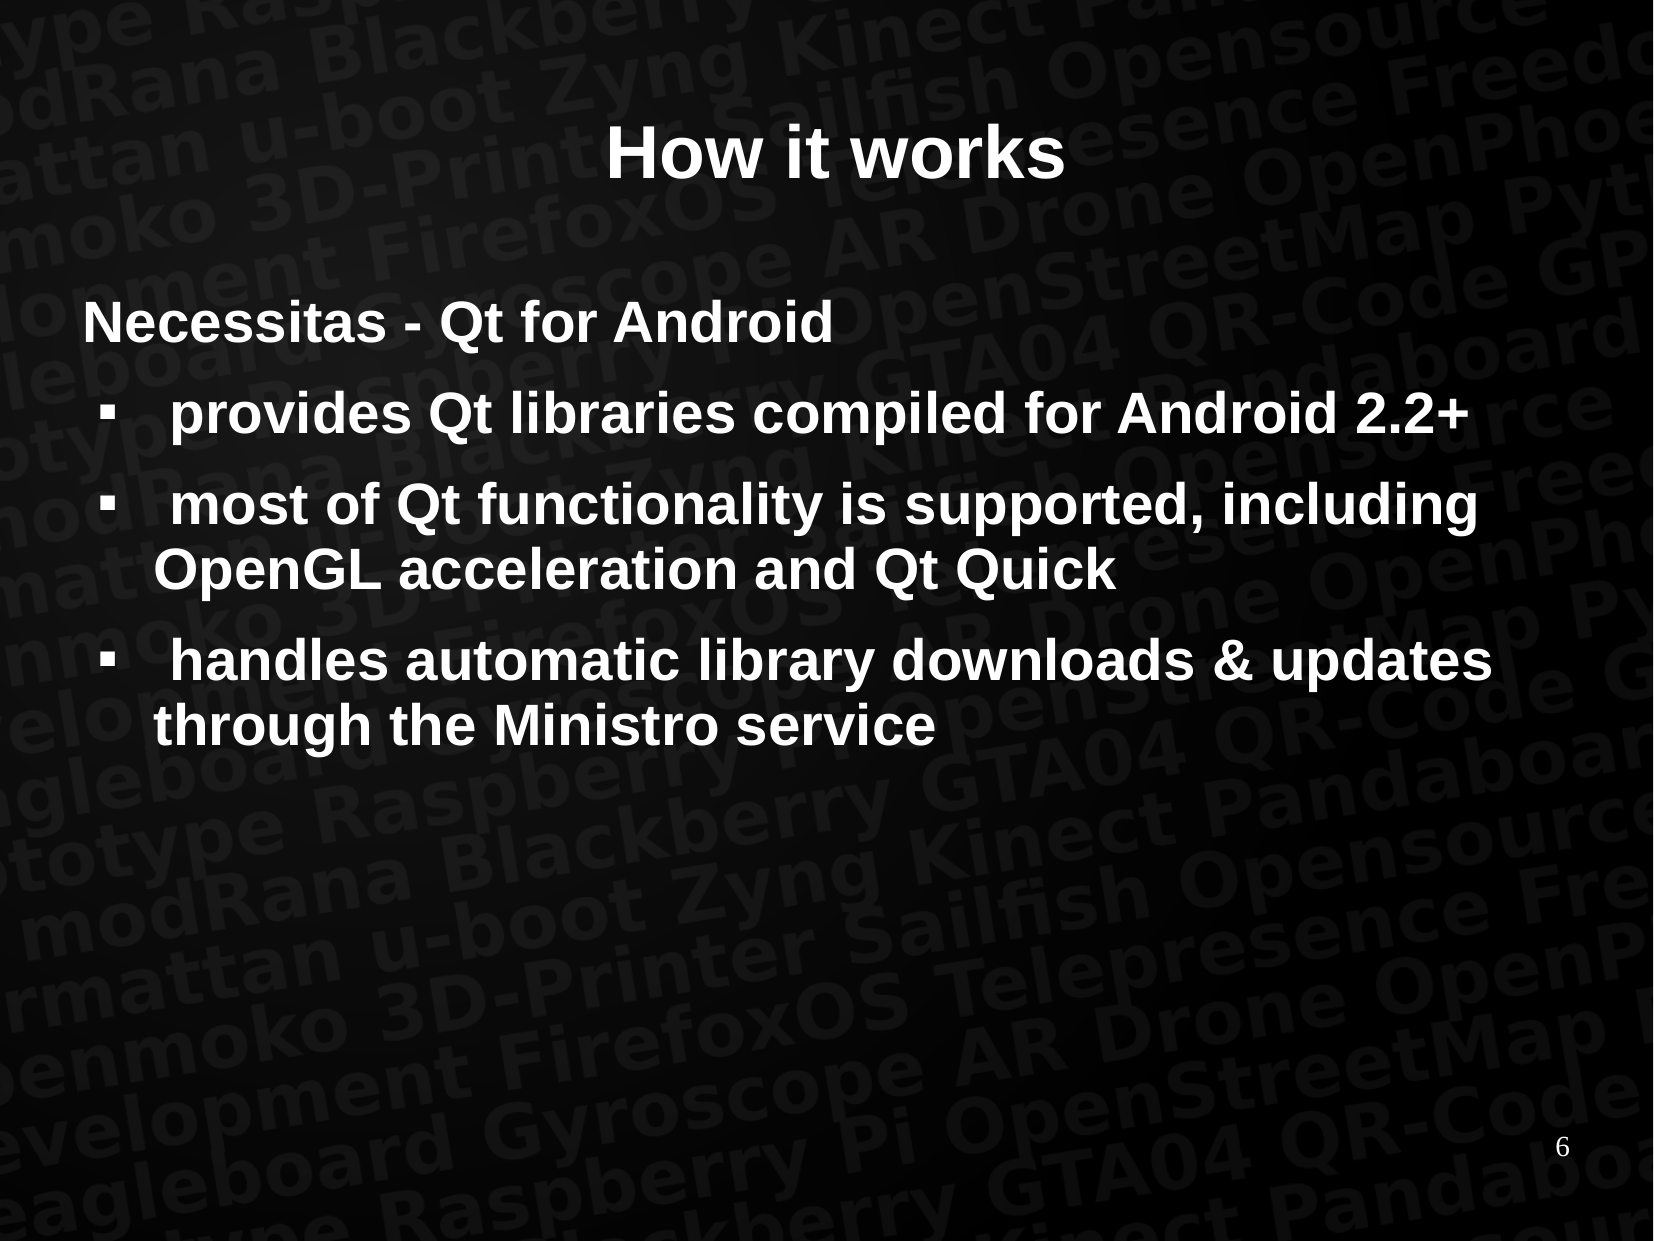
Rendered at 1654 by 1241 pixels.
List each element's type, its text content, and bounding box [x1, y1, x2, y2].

picture [0, 0, 1654, 1241]
list Necessitas - Qt for Android provides Qt libraries compiled for Android 2.2+ most of Qt functionality is supported, including OpenGL acceleration and Qt Quick handles automatic library downloads & updates through the Ministro service [82, 290, 1538, 1010]
title How it works [82, 49, 1571, 257]
